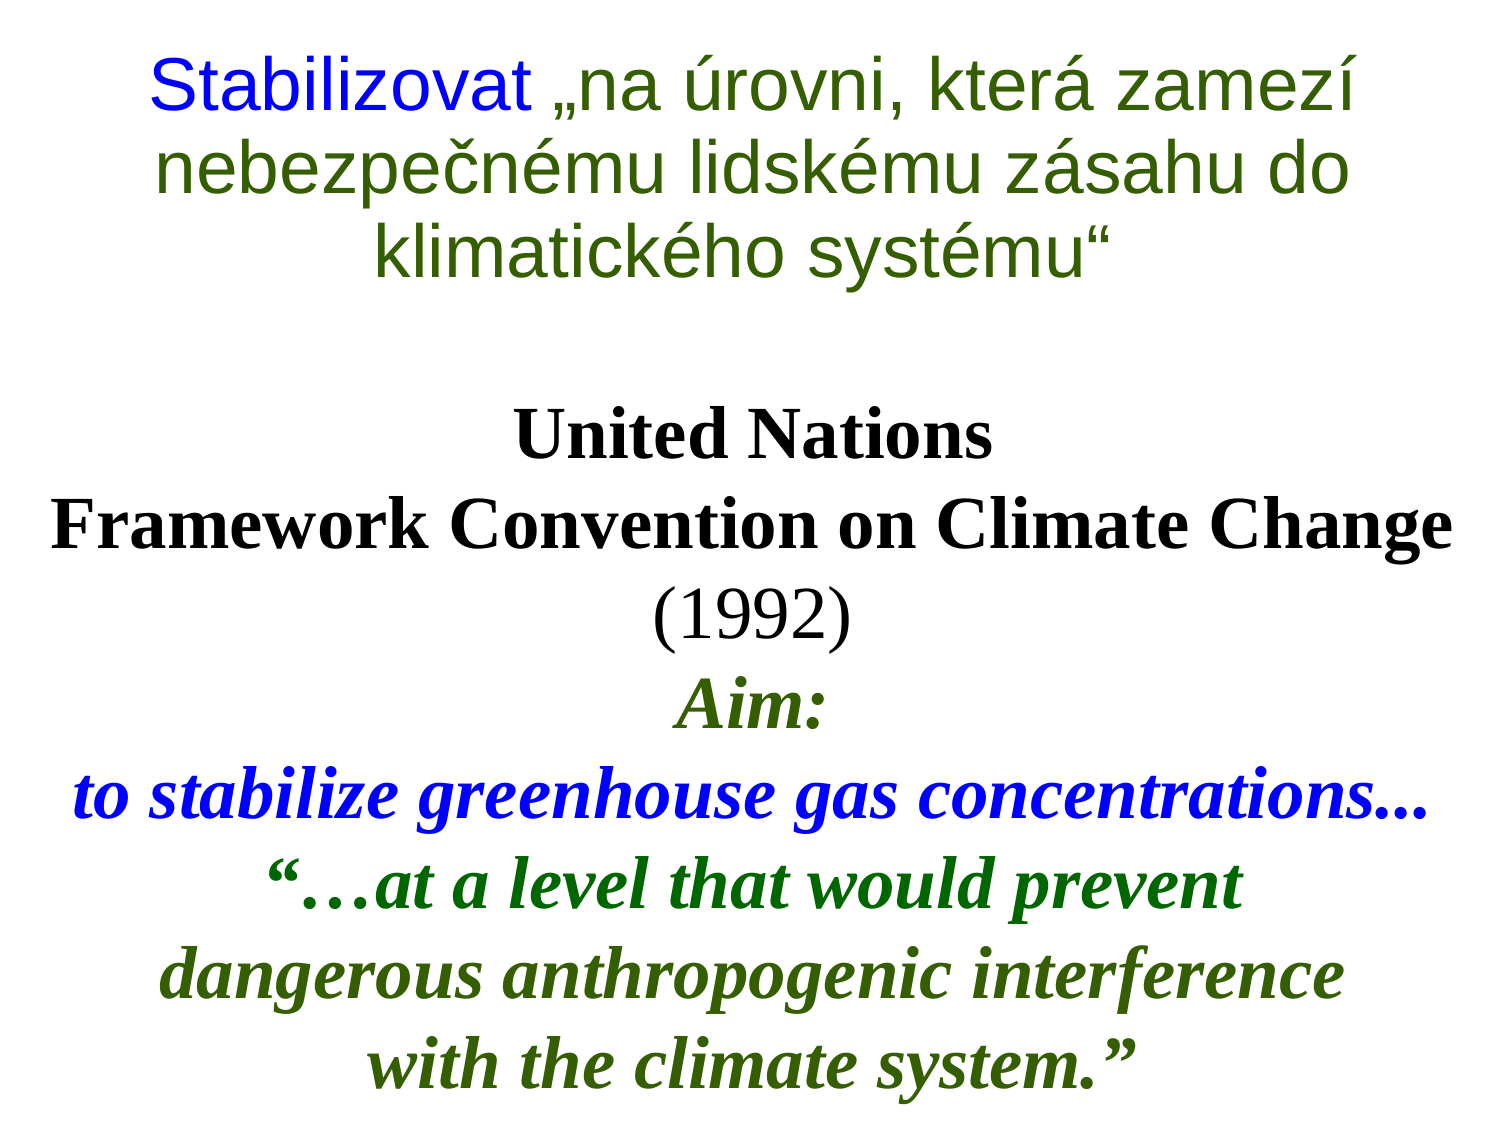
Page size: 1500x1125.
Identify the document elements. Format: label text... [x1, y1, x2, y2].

text_box Stabilizovat „na úrovni, která zamezí nebezpečnému lidskému zásahu do klimatického systému“ United Nations Framework Convention on Climate Change (1992) Aim: to stabilize greenhouse gas concentrations... “…at a level that would prevent dangerous anthropogenic interference with the climate system.” [29, 0, 1477, 1093]
